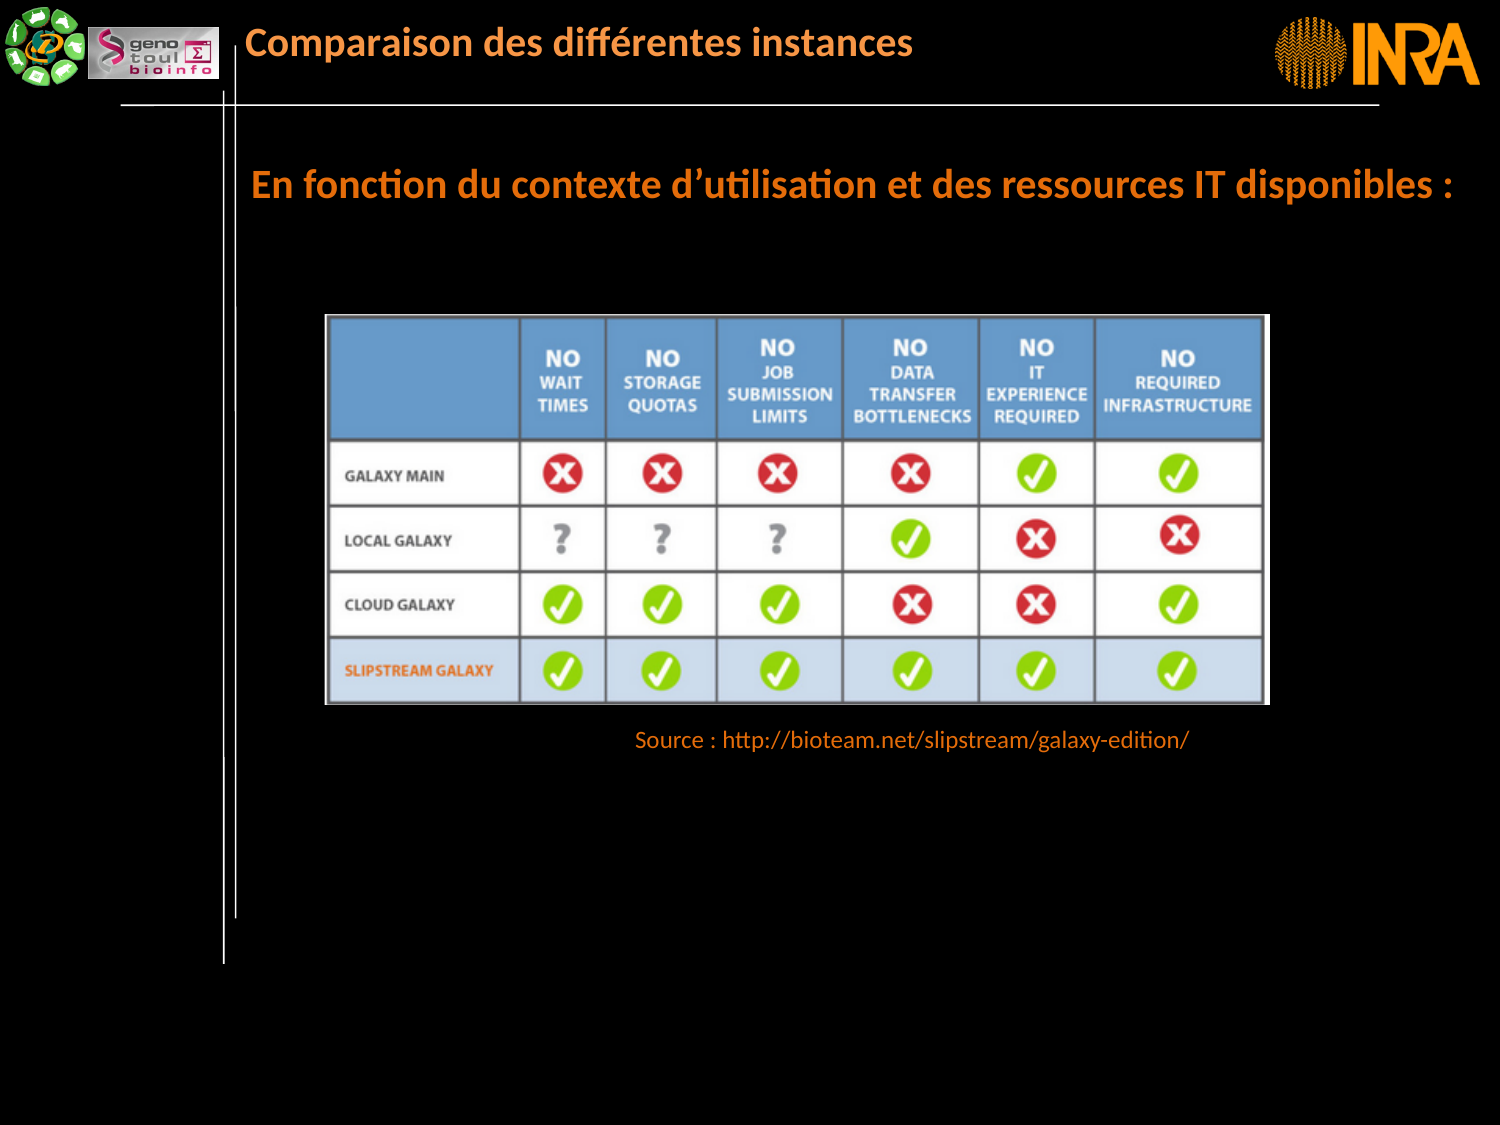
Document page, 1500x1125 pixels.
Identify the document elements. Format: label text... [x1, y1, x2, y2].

text_box Source : http://bioteam.net/slipstream/galaxy-edition/ [620, 716, 1258, 761]
text_box Comparaison des différentes instances [230, 7, 1436, 74]
picture [324, 314, 1270, 705]
text_box En fonction du contexte d’utilisation et des ressources IT disponibles : [236, 148, 1500, 215]
